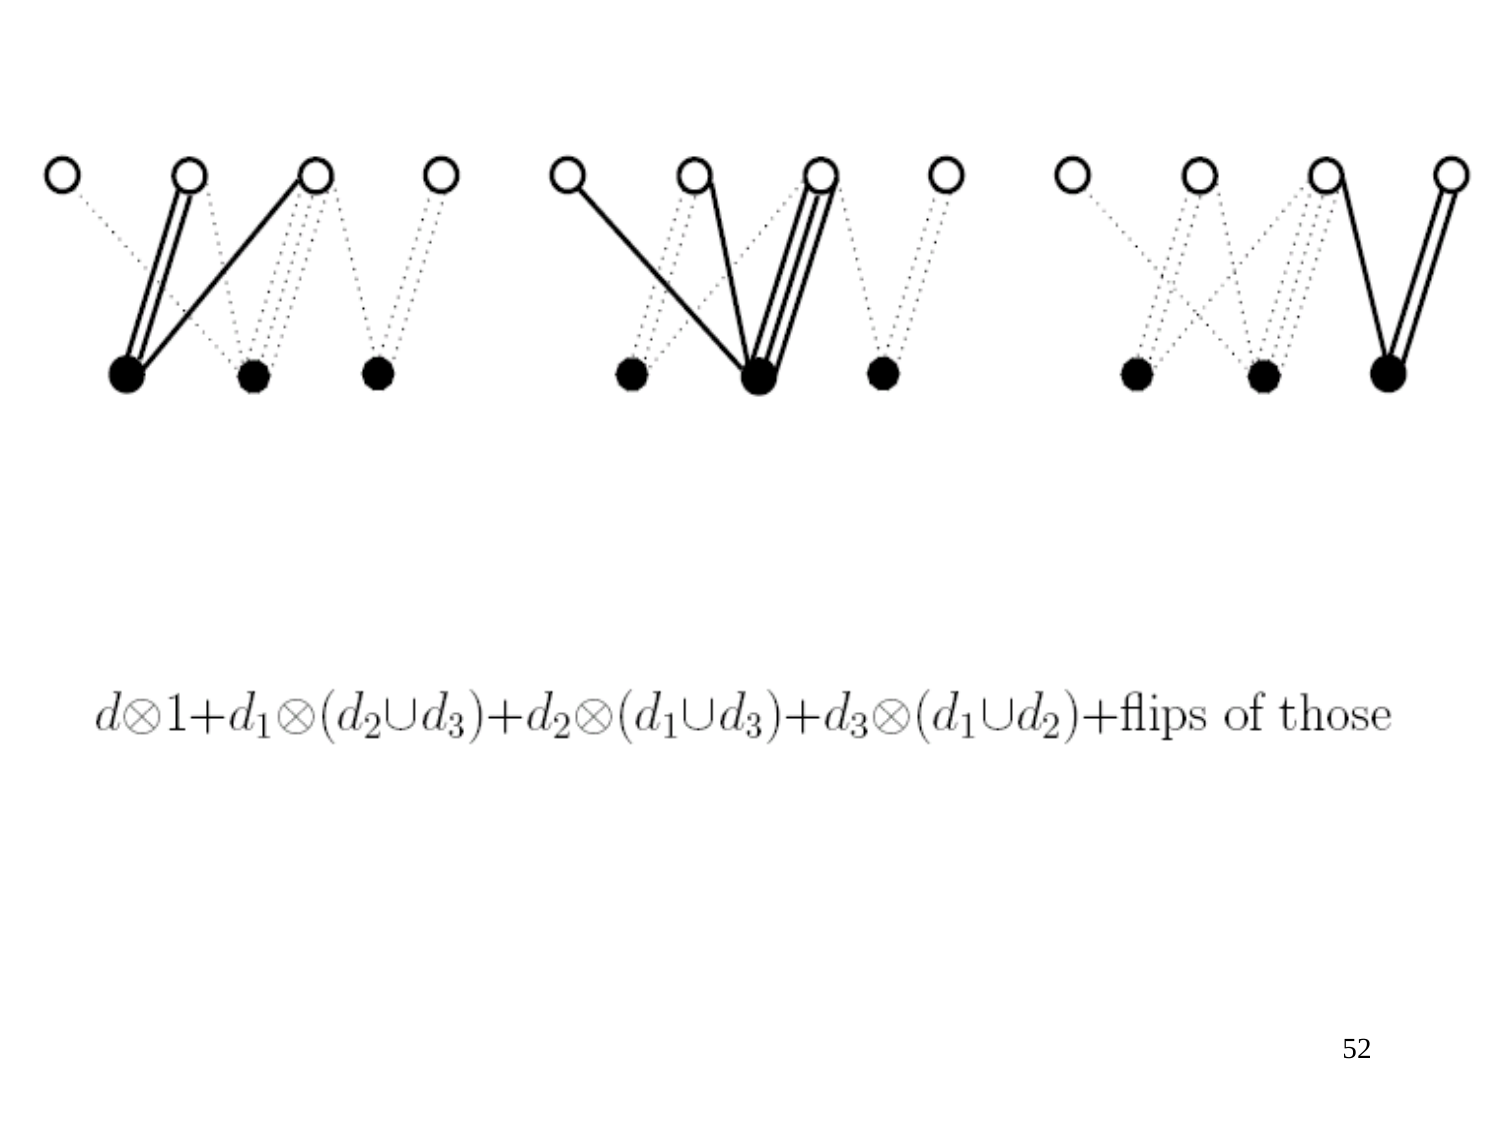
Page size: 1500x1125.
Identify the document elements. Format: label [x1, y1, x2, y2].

picture [0, 124, 1500, 461]
picture [62, 674, 1407, 764]
